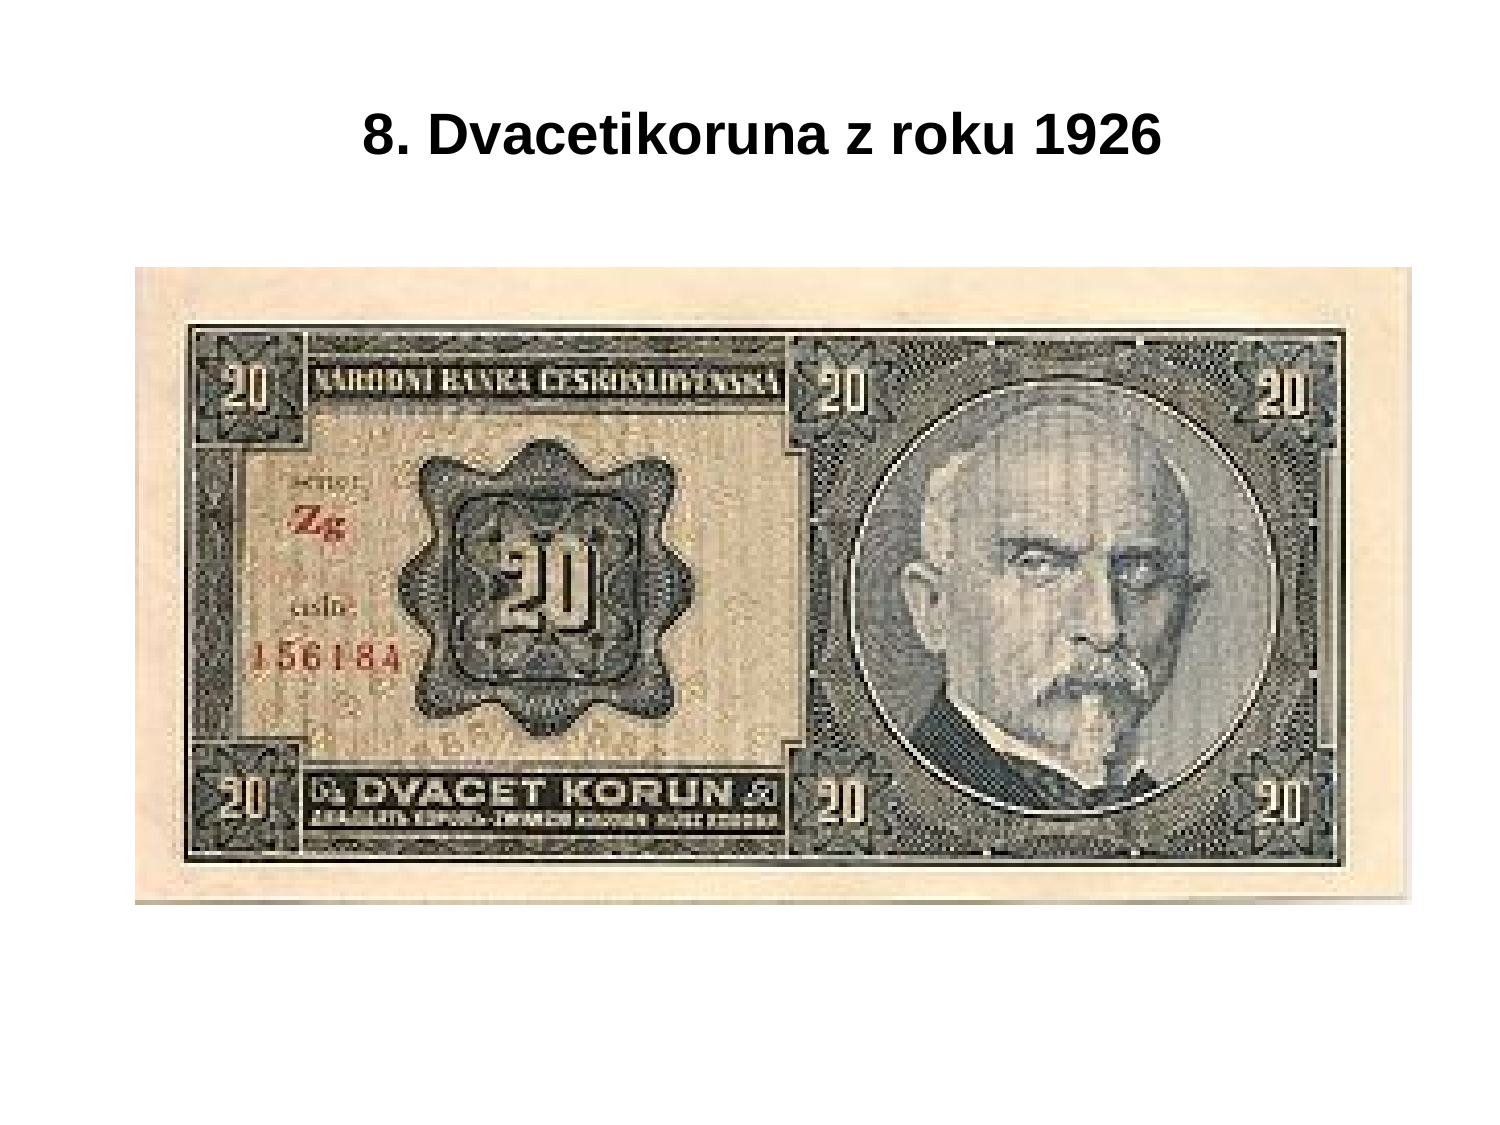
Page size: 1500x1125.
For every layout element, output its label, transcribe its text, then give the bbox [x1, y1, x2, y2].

title 8. Dvacetikoruna z roku 1926 [88, 18, 1439, 244]
text_box [135, 267, 1412, 906]
